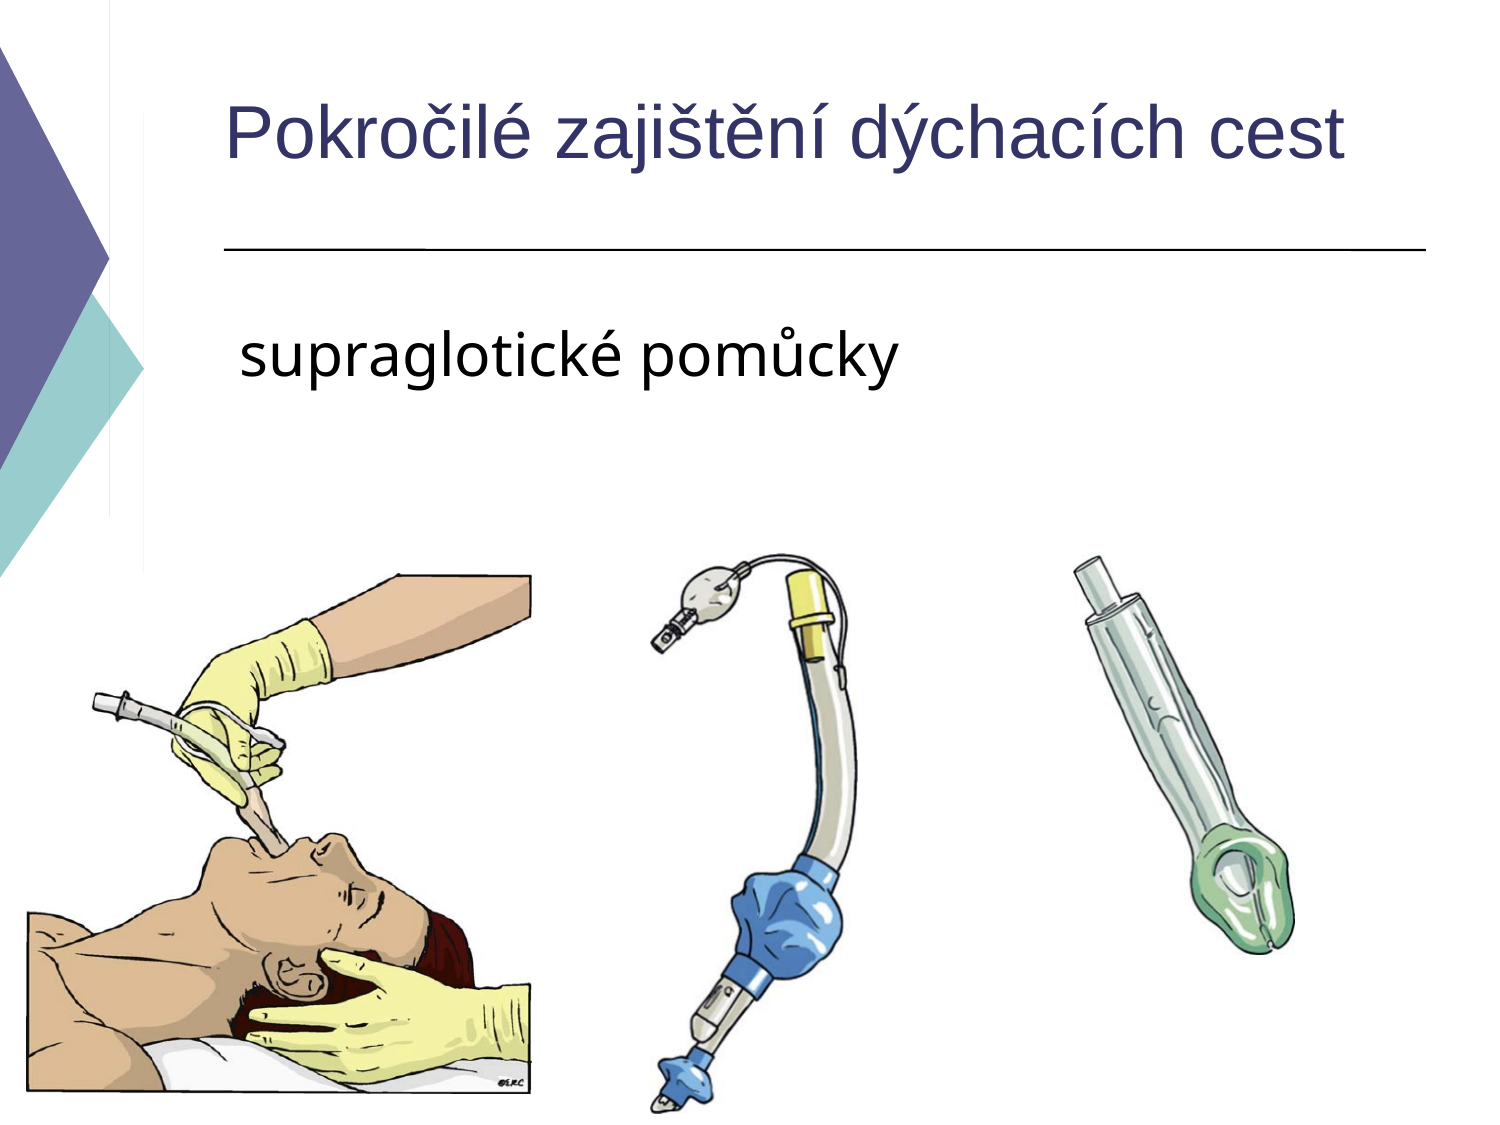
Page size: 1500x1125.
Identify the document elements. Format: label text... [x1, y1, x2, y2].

list supraglotické pomůcky [224, 299, 1424, 1073]
picture [1073, 555, 1295, 956]
title Pokročilé zajištění dýchacích cest [224, 76, 1424, 181]
picture [650, 553, 858, 1114]
picture [26, 573, 532, 1094]
